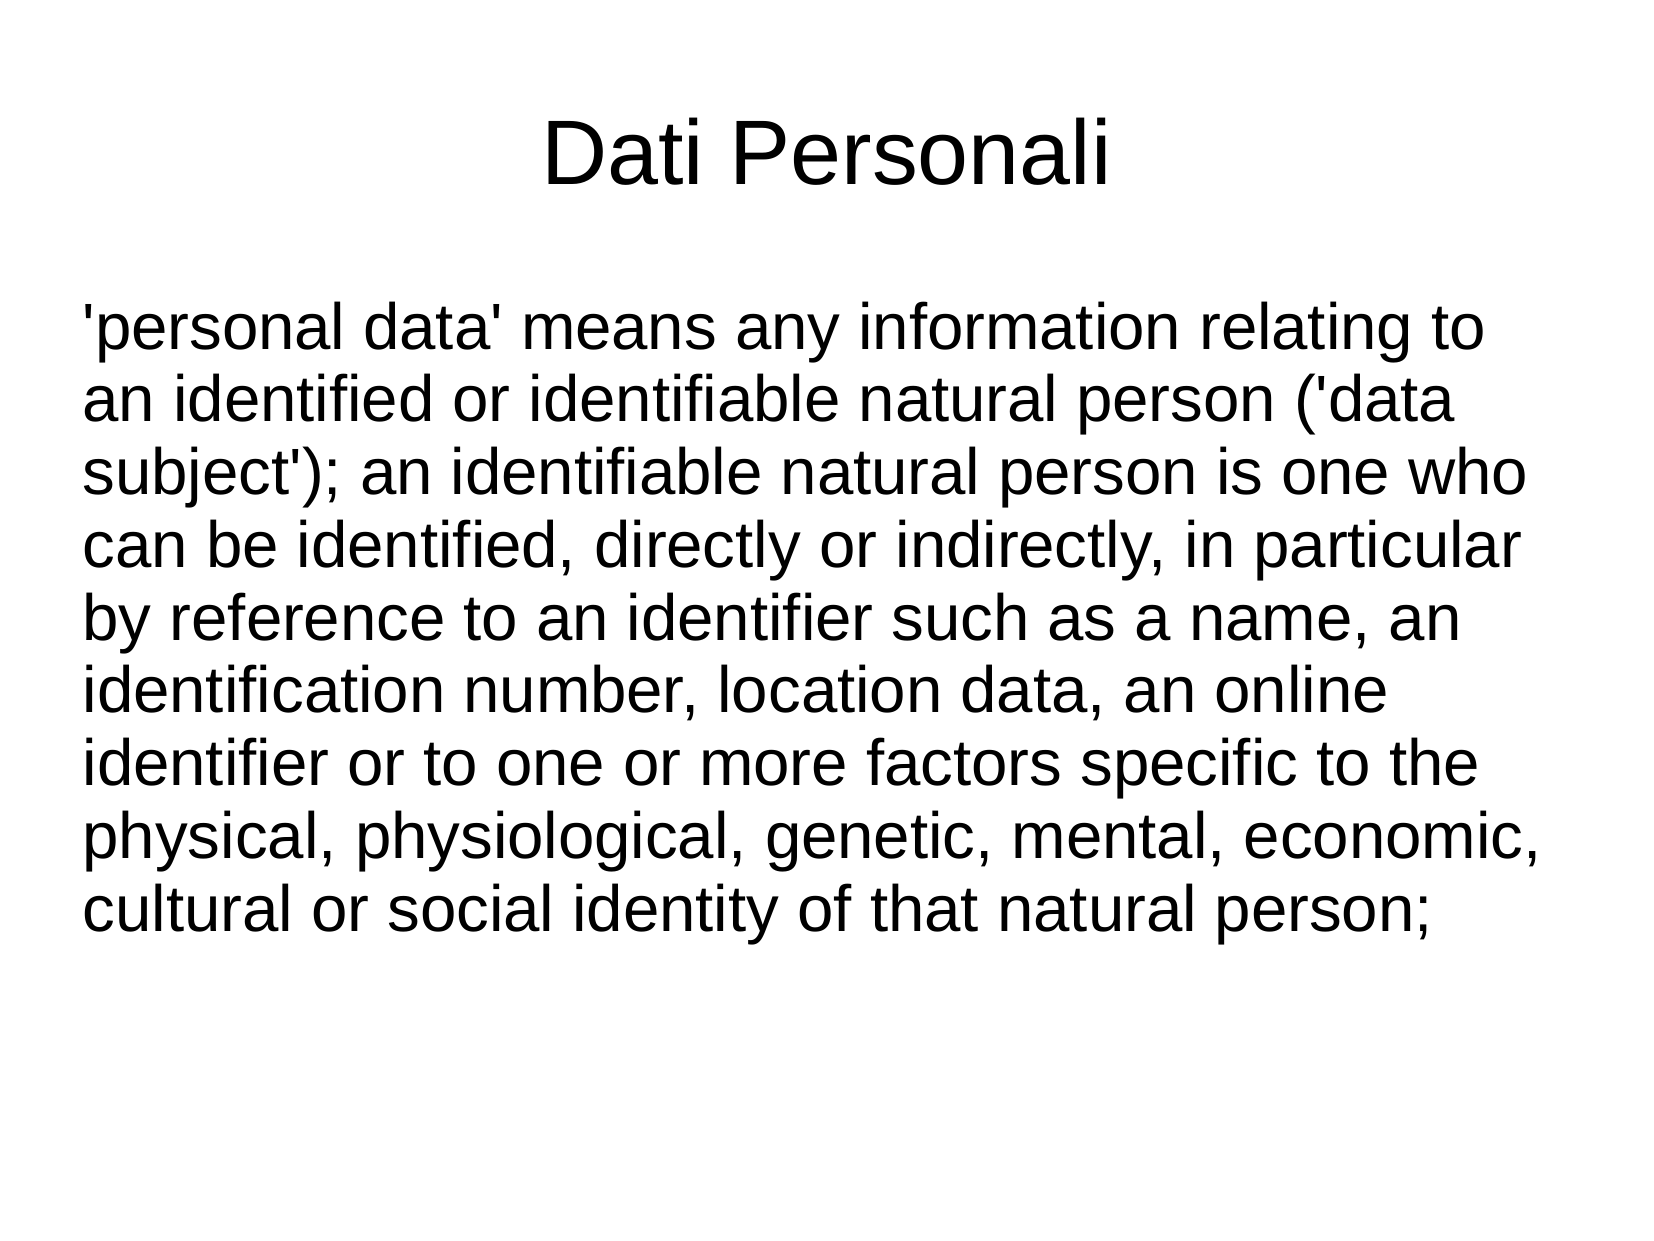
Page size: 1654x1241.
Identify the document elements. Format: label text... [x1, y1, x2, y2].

title Dati Personali [82, 49, 1571, 257]
list 'personal data' means any information relating to an identified or identifiable natural person ('data subject'); an identifiable natural person is one who can be identified, directly or indirectly, in particular by reference to an identifier such as a name, an identification number, location data, an online identifier or to one or more factors specific to the physical, physiological, genetic, mental, economic, cultural or social identity of that natural person; [82, 290, 1571, 1010]
